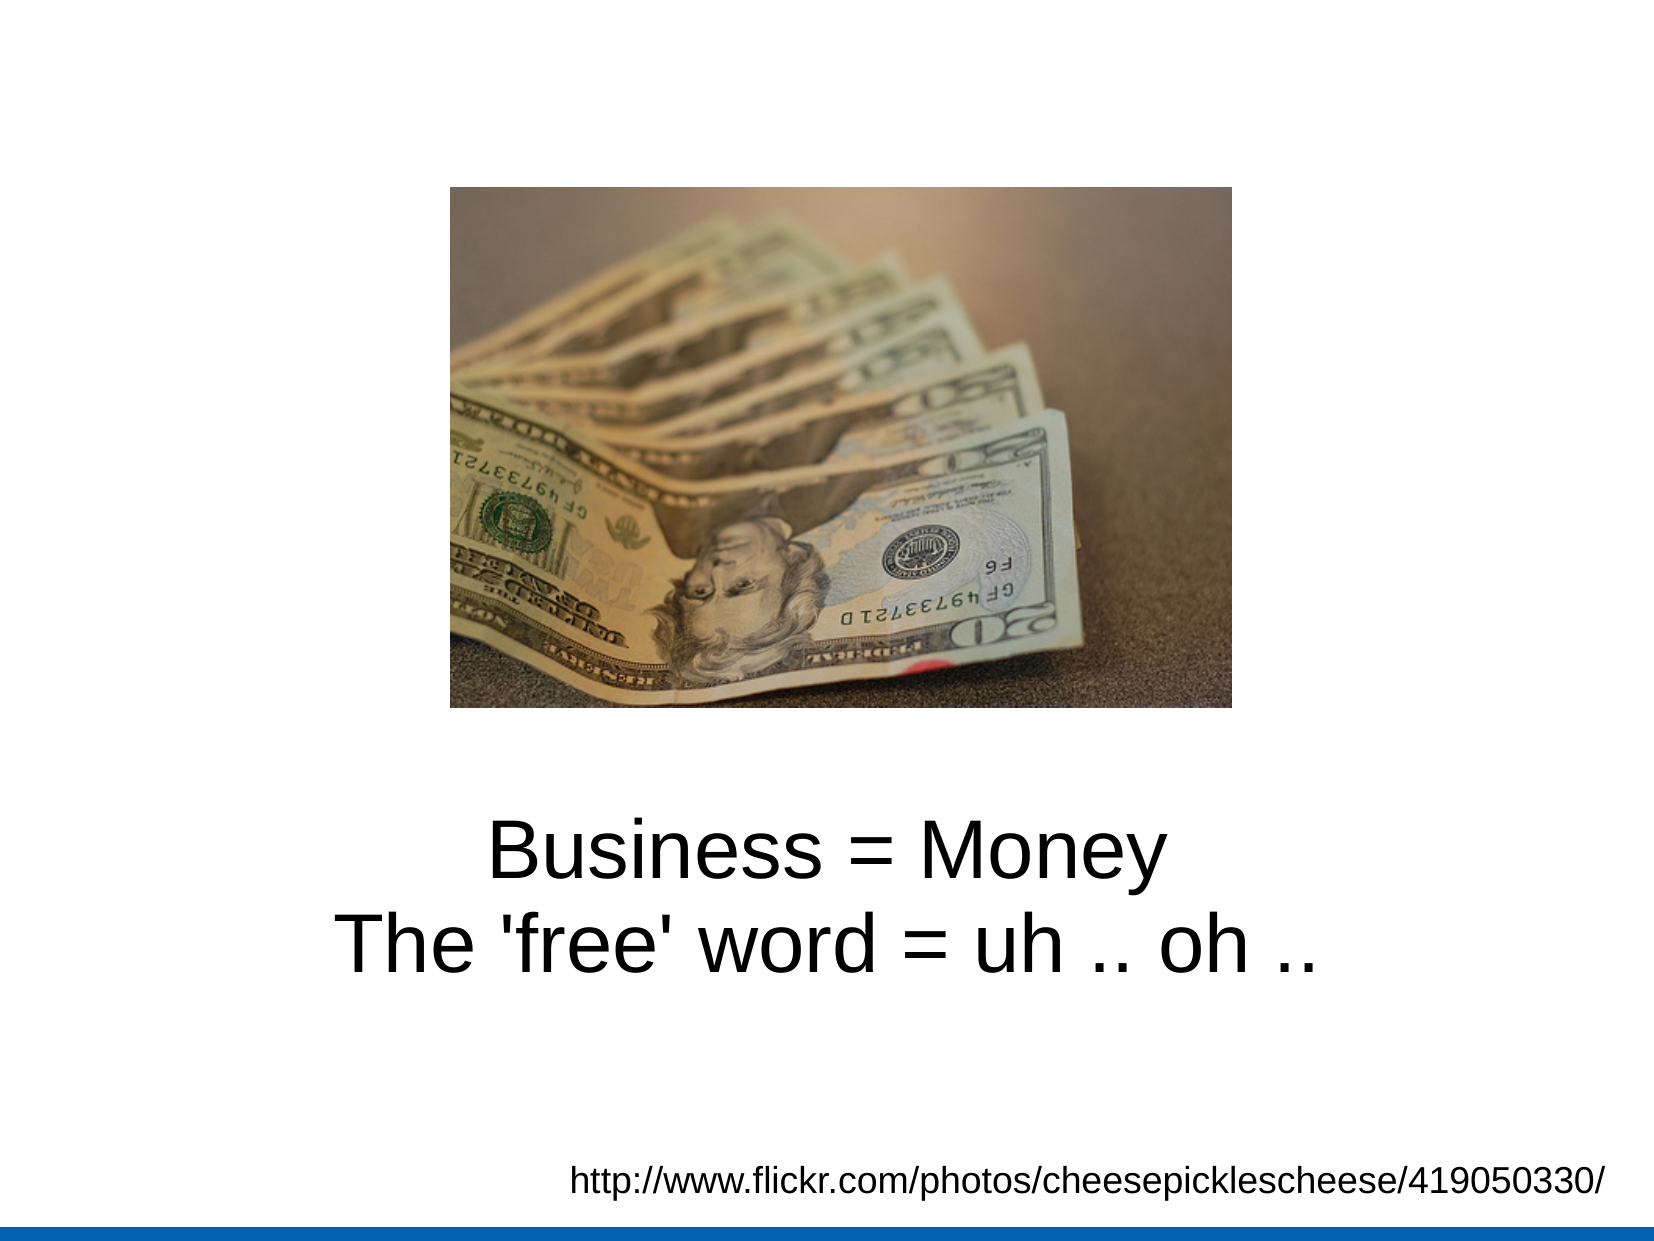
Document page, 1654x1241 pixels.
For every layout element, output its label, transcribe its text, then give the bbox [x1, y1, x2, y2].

picture [450, 187, 1232, 675]
subtitle Business = Money The 'free' word = uh .. oh .. [121, 675, 1534, 1119]
text_box http://www.flickr.com/photos/cheesepicklescheese/419050330/ [554, 1152, 1625, 1210]
